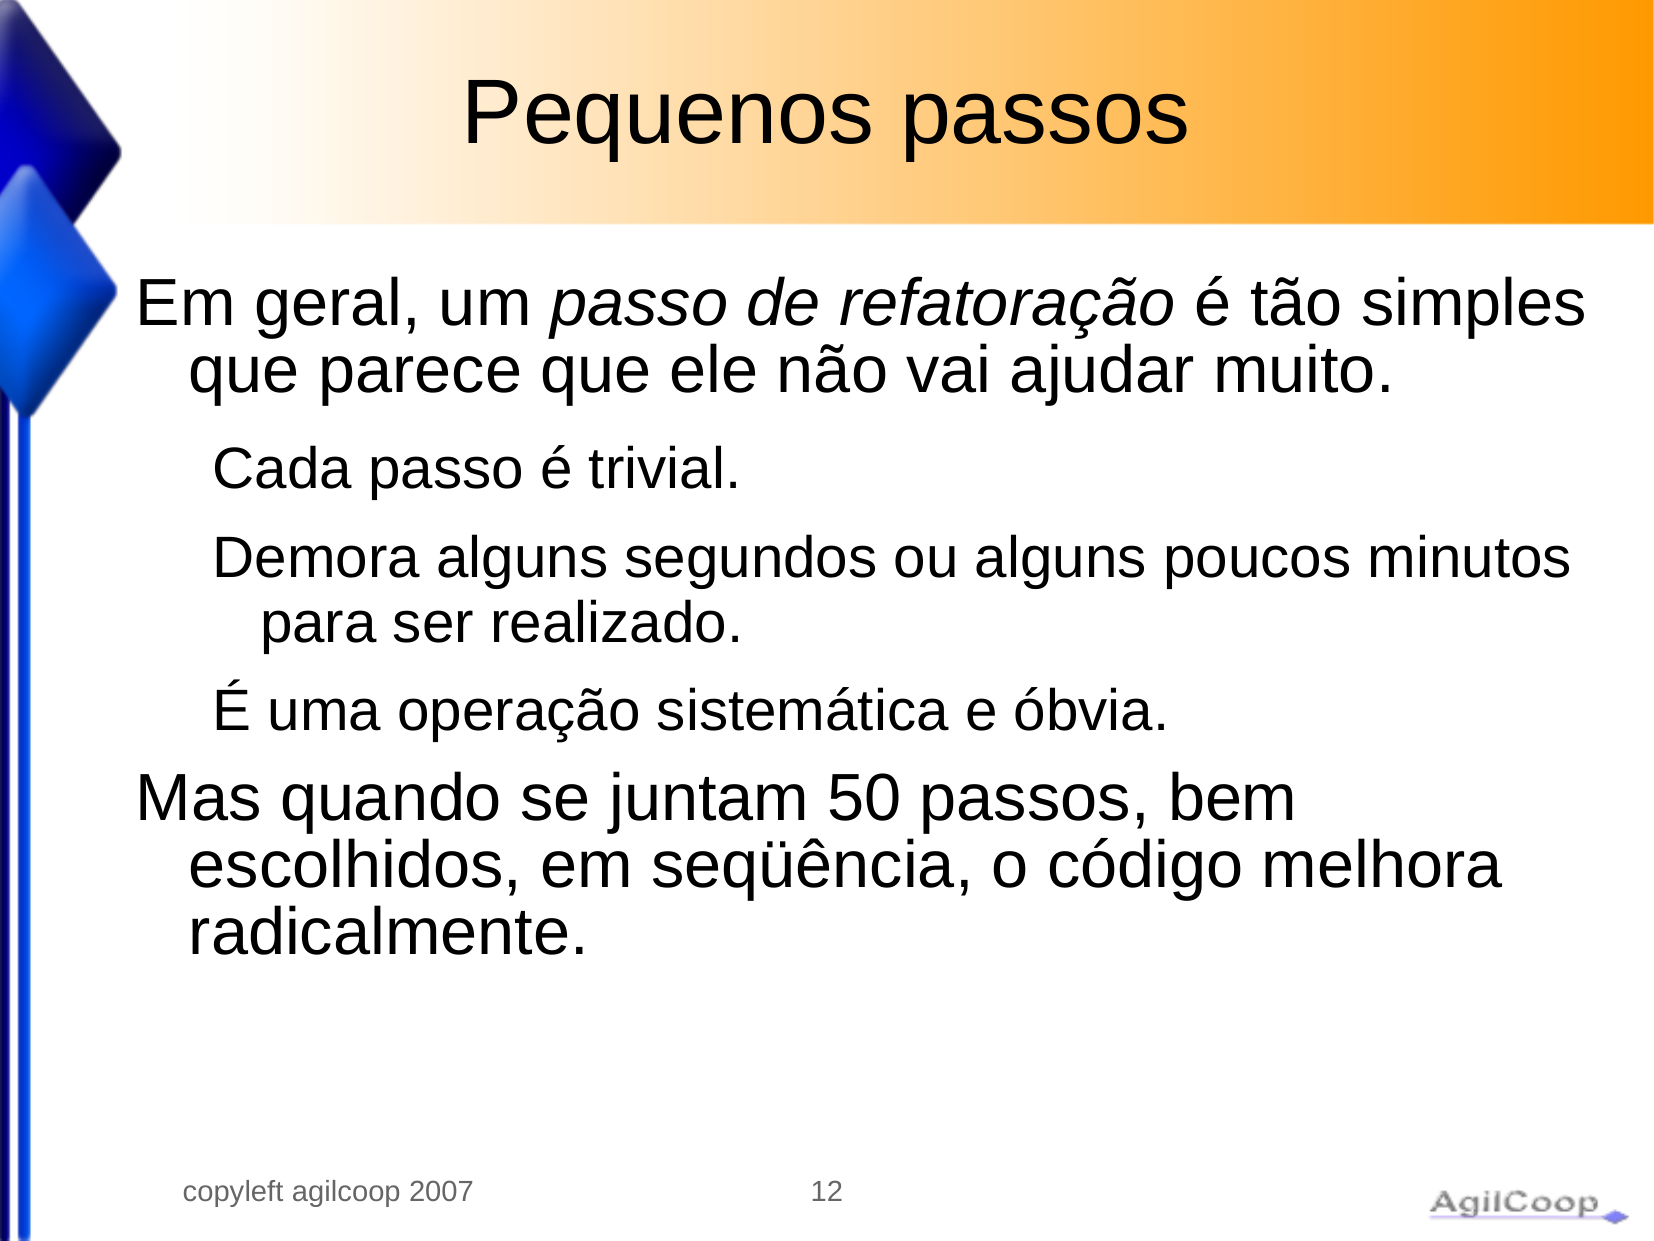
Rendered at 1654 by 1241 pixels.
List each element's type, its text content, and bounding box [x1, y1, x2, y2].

title Pequenos passos [82, 8, 1571, 216]
picture [0, 0, 1654, 1241]
list Em geral, um passo de refatoração é tão simples que parece que ele não vai ajudar muito. Cada passo é trivial. Demora alguns segundos ou alguns poucos minutos para ser realizado. É uma operação sistemática e óbvia. Mas quando se juntam 50 passos, bem escolhidos, em seqüência, o código melhora radicalmente. [118, 271, 1607, 1108]
